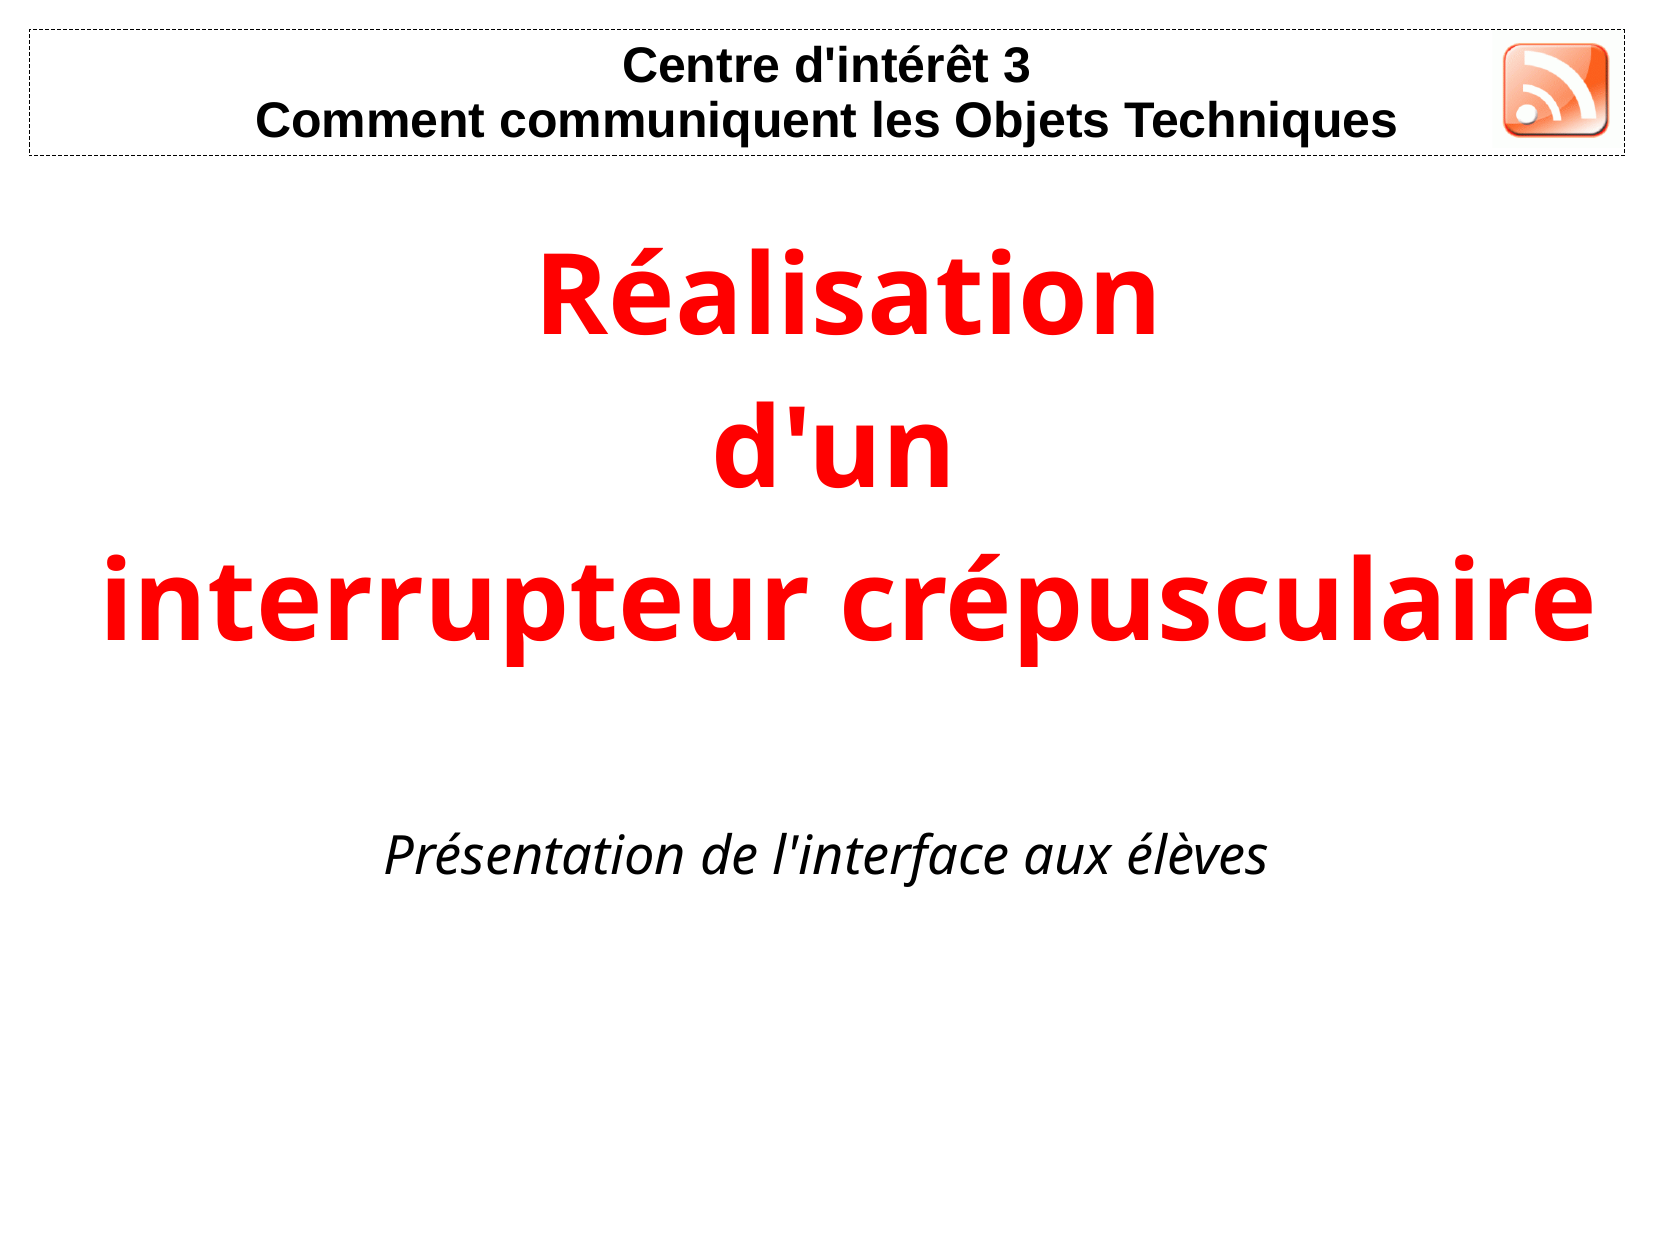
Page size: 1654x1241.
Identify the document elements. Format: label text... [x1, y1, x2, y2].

text_box Centre d'intérêt 3 Comment communiquent les Objets Techniques [29, 29, 1625, 156]
text_box Présentation de l'interface aux élèves [177, 809, 1477, 900]
text_box Réalisation d'un interrupteur crépusculaire [17, 206, 1642, 692]
